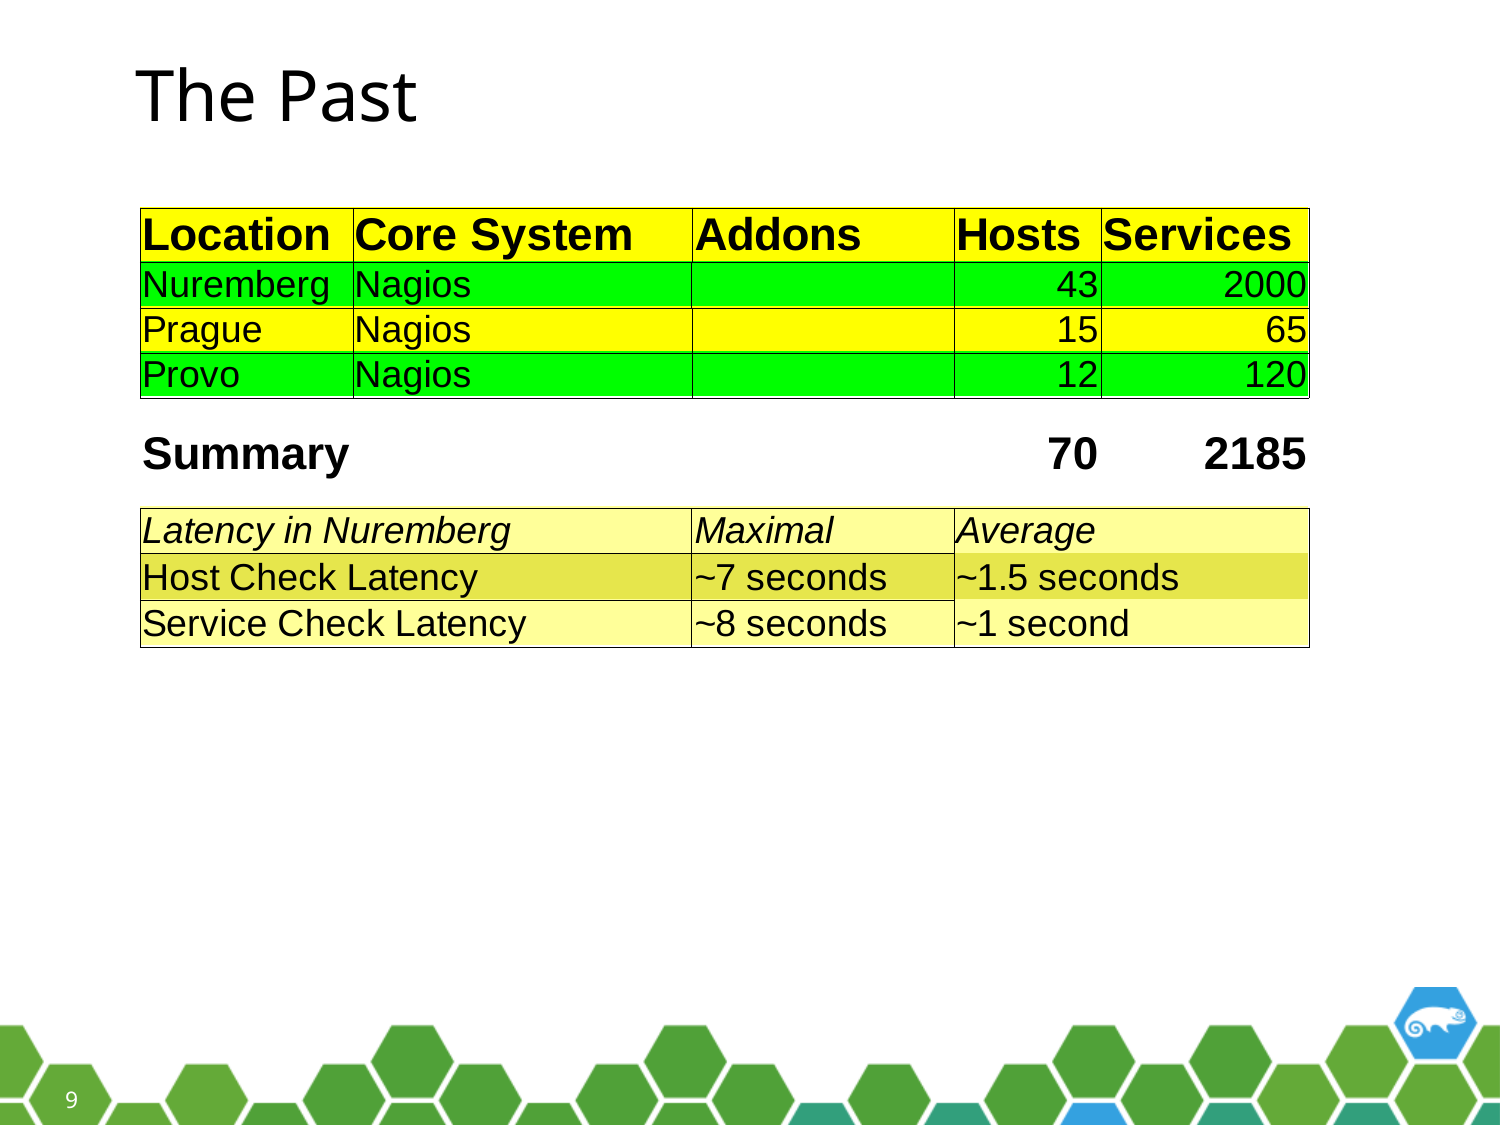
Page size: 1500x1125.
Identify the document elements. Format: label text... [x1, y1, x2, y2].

chart [139, 207, 1312, 756]
title The Past [135, 12, 1372, 175]
picture [0, 987, 1500, 1125]
